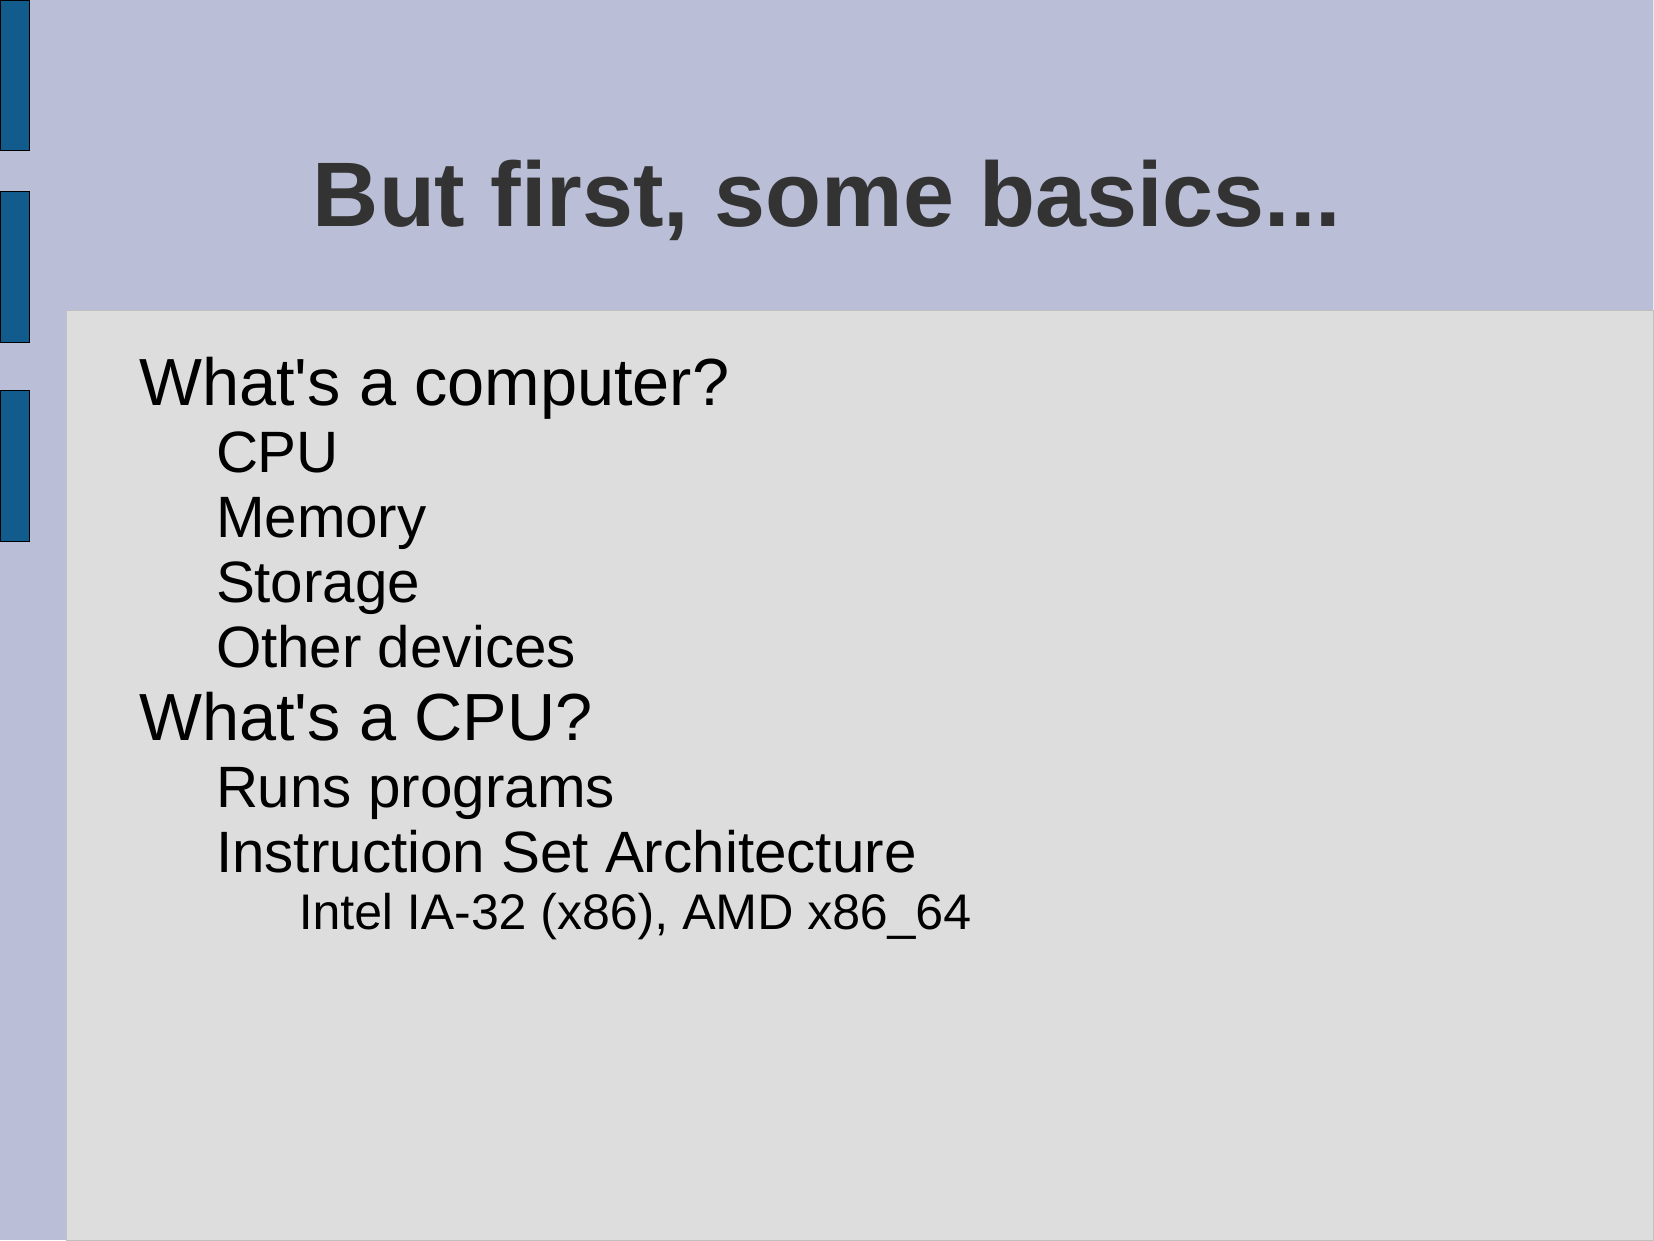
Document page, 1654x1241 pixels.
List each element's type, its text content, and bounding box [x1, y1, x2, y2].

list What's a computer? CPU Memory Storage Other devices What's a CPU? Runs programs Instruction Set Architecture Intel IA-32 (x86), AMD x86_64 [121, 344, 1534, 1127]
title But first, some basics... [121, 91, 1534, 299]
